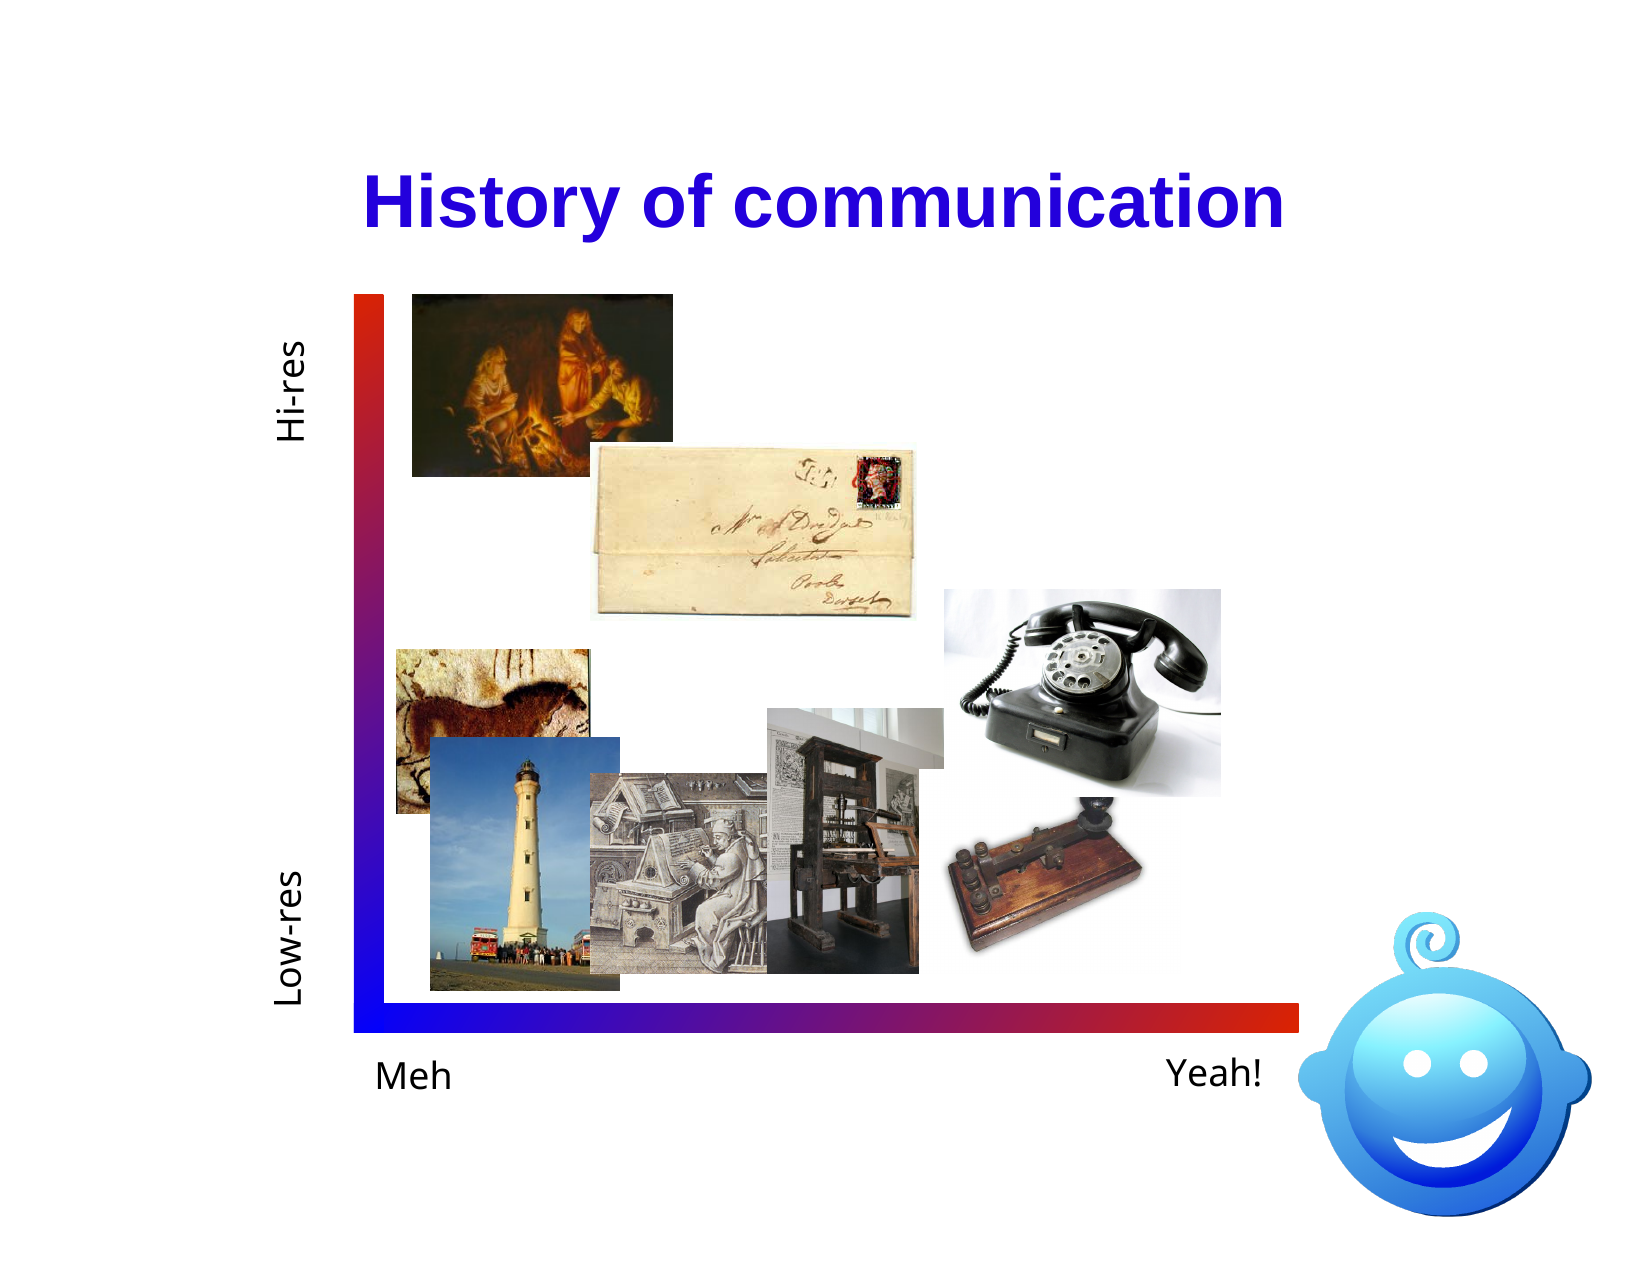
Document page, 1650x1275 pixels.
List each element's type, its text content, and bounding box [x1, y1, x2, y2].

text_box Meh [359, 1042, 461, 1116]
text_box [353, 294, 1299, 1033]
text_box Hi-res [256, 297, 330, 460]
text_box Yeah! [1151, 1038, 1292, 1112]
picture [396, 589, 1221, 991]
title History of communication [135, 104, 1515, 299]
picture [1298, 911, 1592, 1217]
text_box Low-res [253, 820, 327, 1024]
picture [412, 294, 917, 621]
